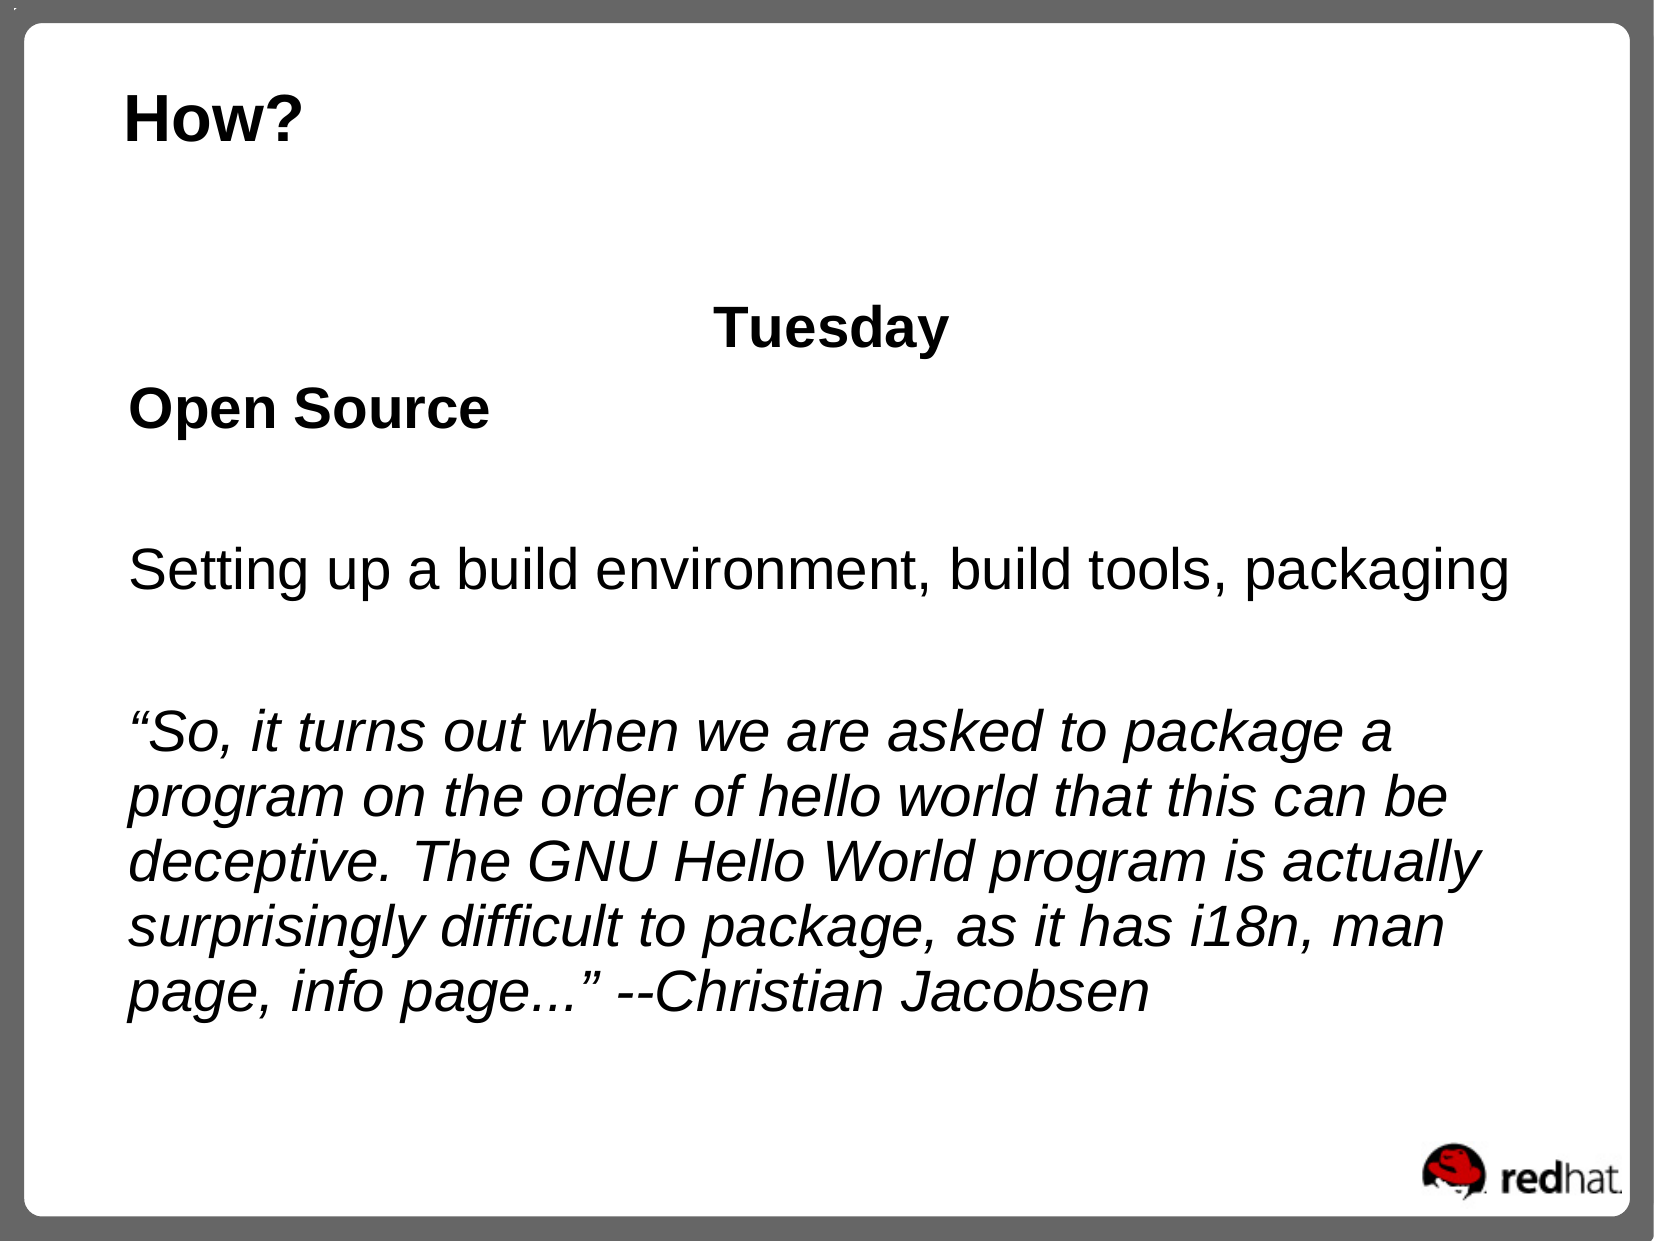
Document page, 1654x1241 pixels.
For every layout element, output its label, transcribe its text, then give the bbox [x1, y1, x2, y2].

picture [1421, 1141, 1622, 1209]
subtitle Tuesday Open Source Setting up a build environment, build tools, packaging “So, it turns out when we are asked to package a program on the order of hello world that this can be deceptive. The GNU Hello World program is actually surprisingly difficult to package, as it has i18n, man page, info page...” --Christian Jacobsen [128, 193, 1535, 1126]
title How? [123, 63, 1530, 175]
